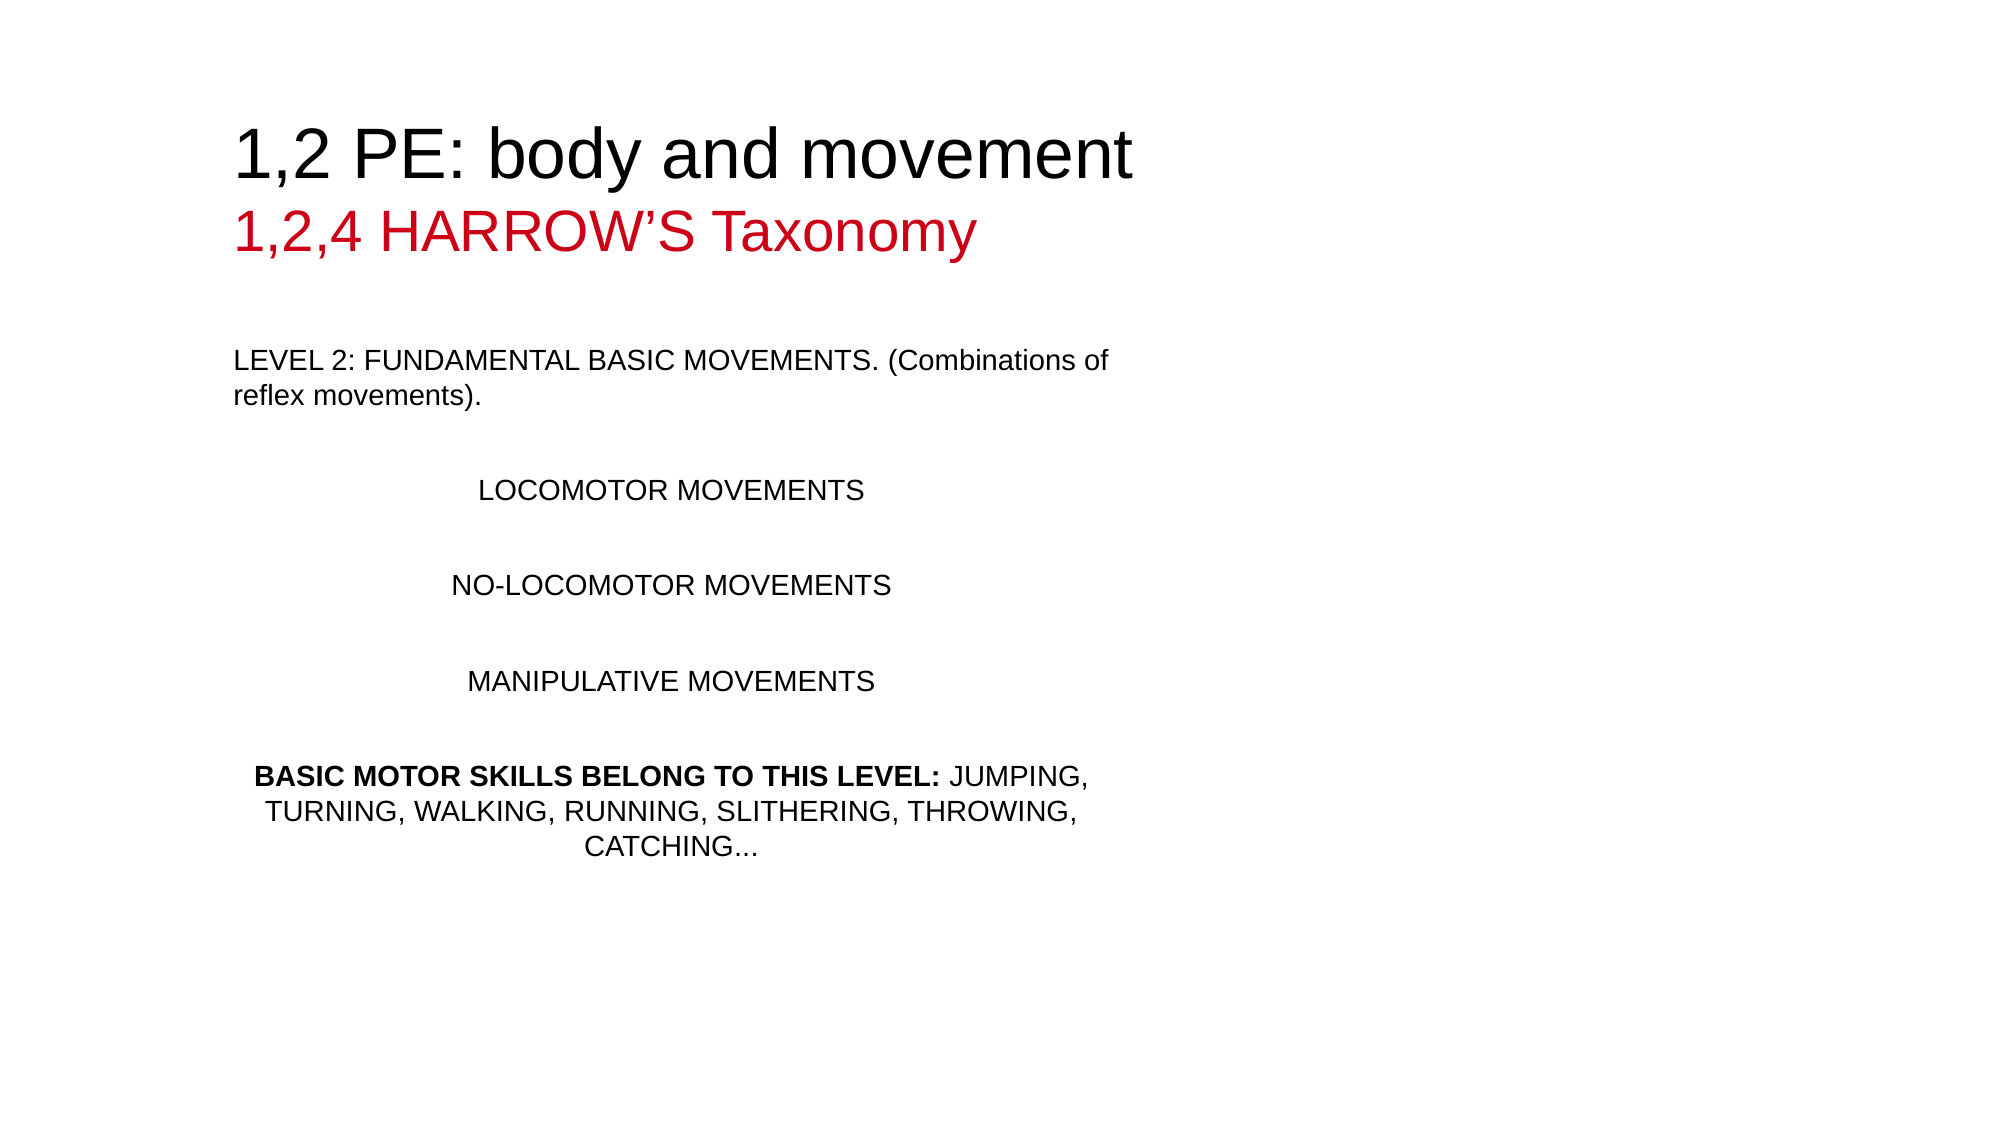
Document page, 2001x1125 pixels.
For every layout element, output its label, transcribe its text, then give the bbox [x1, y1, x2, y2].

list LEVEL 2: FUNDAMENTAL BASIC MOVEMENTS. (Combinations of reflex movements). LOCOMOTOR MOVEMENTS NO-LOCOMOTOR MOVEMENTS MANIPULATIVE MOVEMENTS BASIC MOTOR SKILLS BELONG TO THIS LEVEL: JUMPING, TURNING, WALKING, RUNNING, SLITHERING, THROWING, CATCHING... [233, 341, 1140, 949]
title 1,2 PE: body and movement [233, 91, 1140, 193]
subtitle 1,2,4 HARROW’S Taxonomy [233, 193, 1140, 253]
